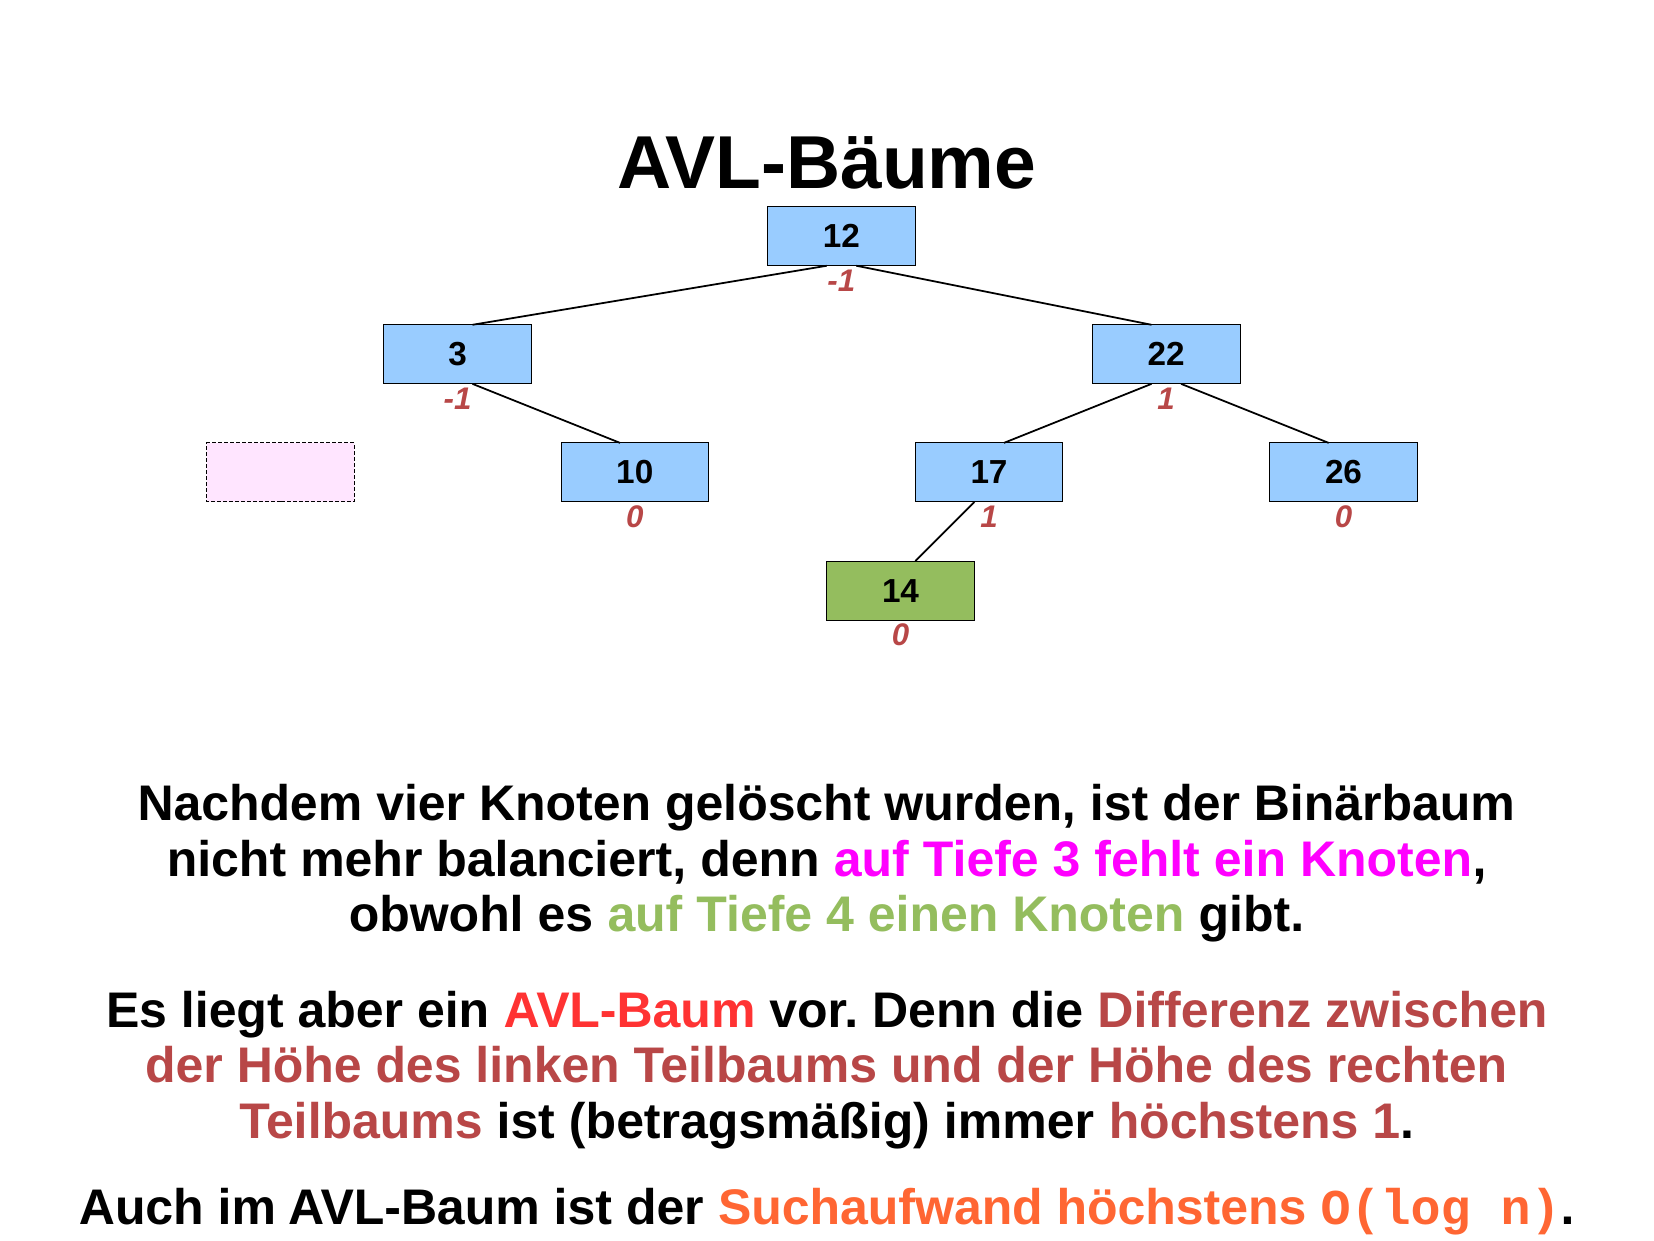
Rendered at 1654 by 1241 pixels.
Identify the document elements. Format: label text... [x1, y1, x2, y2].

text_box 0 [561, 501, 709, 532]
text_box -1 [767, 265, 916, 296]
text_box 3 [383, 324, 532, 383]
text_box 14 [826, 561, 975, 620]
text_box 12 [767, 206, 916, 265]
title AVL-Bäume [88, 118, 1565, 207]
text_box Es liegt aber ein AVL-Baum vor. Denn die Differenz zwischen der Höhe des linken Teilbaums und der Höhe des rechten Teilbaums ist (betragsmäßig) immer höchstens 1. [59, 974, 1595, 1161]
text_box -1 [383, 383, 532, 414]
text_box 0 [1269, 501, 1418, 532]
text_box [206, 442, 355, 502]
text_box 17 [915, 442, 1063, 501]
text_box 22 [1092, 324, 1241, 383]
text_box Nachdem vier Knoten gelöscht wurden, ist der Binärbaum nicht mehr balanciert, denn auf Tiefe 3 fehlt ein Knoten, obwohl es auf Tiefe 4 einen Knoten gibt. [59, 767, 1595, 954]
text_box 10 [561, 442, 709, 501]
text_box 26 [1269, 442, 1418, 501]
text_box Auch im AVL-Baum ist der Suchaufwand höchstens O(log n). [59, 1172, 1595, 1241]
text_box 0 [826, 620, 975, 650]
text_box 1 [1092, 383, 1241, 414]
text_box 1 [915, 501, 1063, 532]
